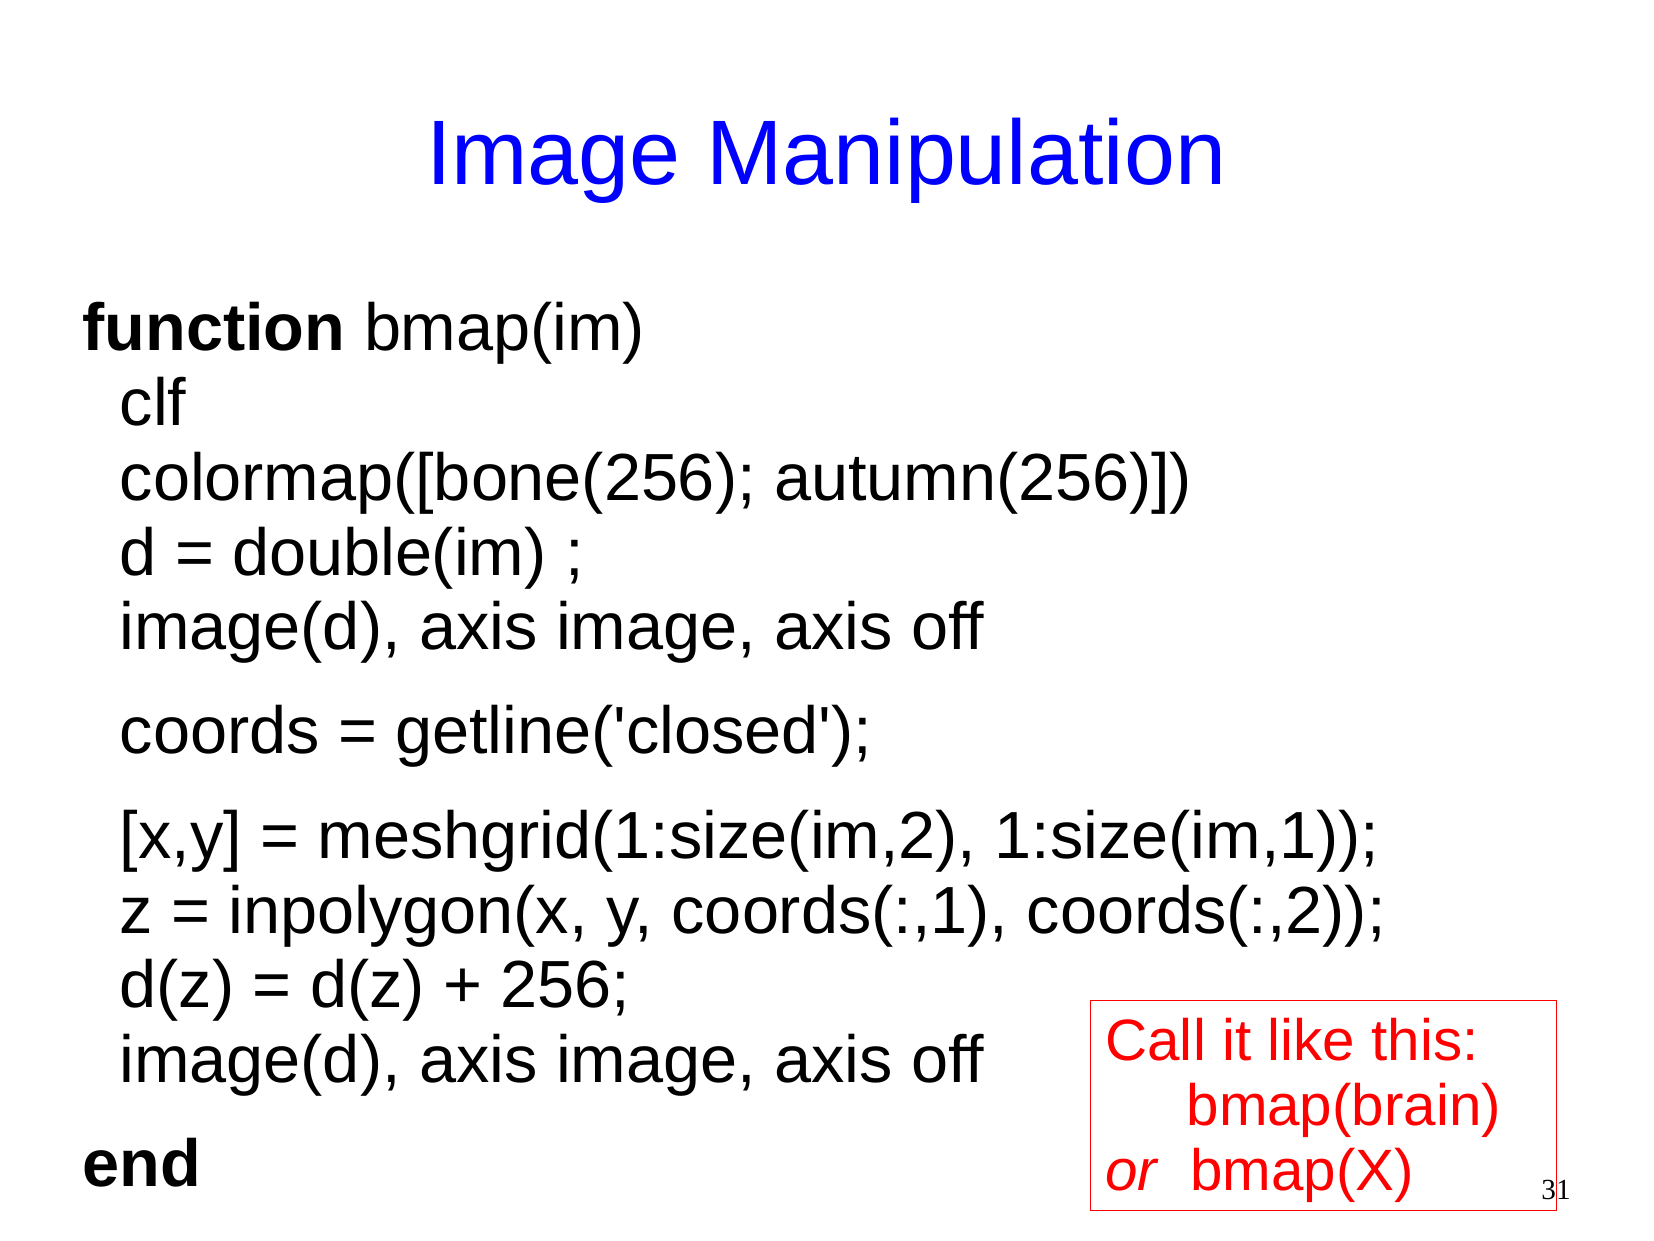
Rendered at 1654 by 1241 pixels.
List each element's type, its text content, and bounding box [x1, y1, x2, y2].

text_box Call it like this: bmap(brain) or bmap(X) [1090, 1000, 1557, 1211]
list function bmap(im) clf colormap([bone(256); autumn(256)]) d = double(im) ; image(d), axis image, axis off coords = getline('closed'); [x,y] = meshgrid(1:size(im,2), 1:size(im,1)); z = inpolygon(x, y, coords(:,1), coords(:,2)); d(z) = d(z) + 256; image(d), axis image, axis off end [82, 290, 1571, 1202]
title Image Manipulation [82, 56, 1571, 250]
